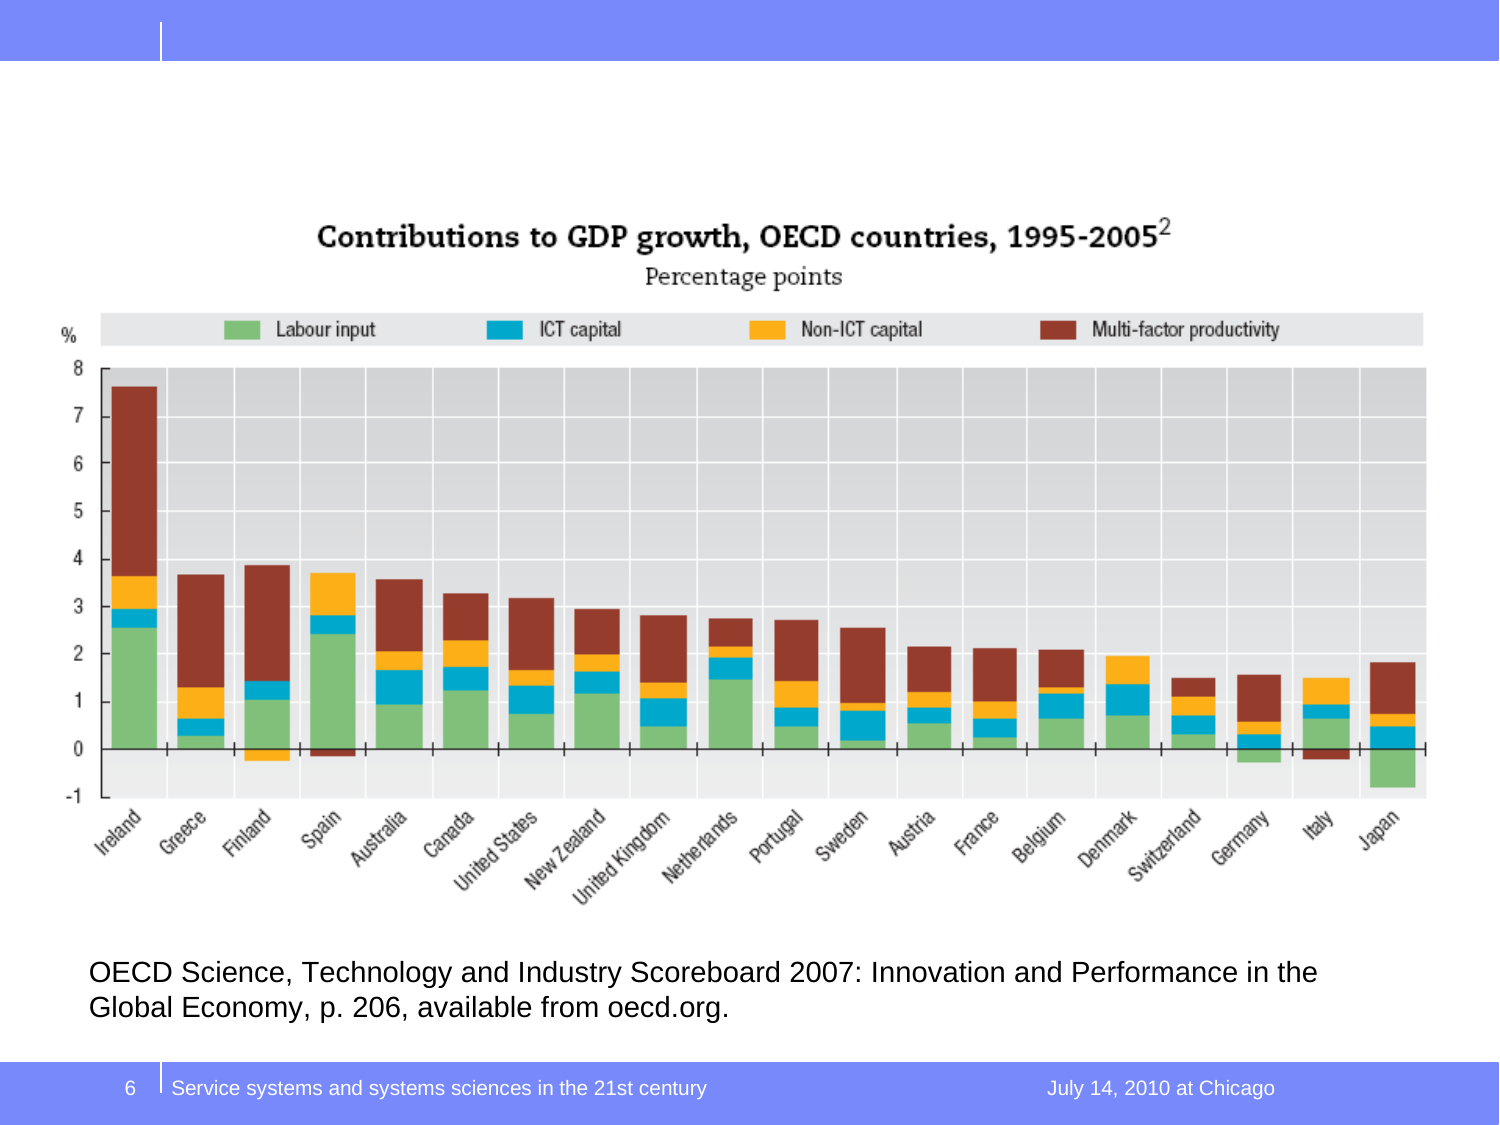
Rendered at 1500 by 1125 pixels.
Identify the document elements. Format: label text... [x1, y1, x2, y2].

picture [51, 213, 1436, 910]
text_box OECD Science, Technology and Industry Scoreboard 2007: Innovation and Performance in the Global Economy, p. 206, available from oecd.org. [73, 945, 1427, 1031]
